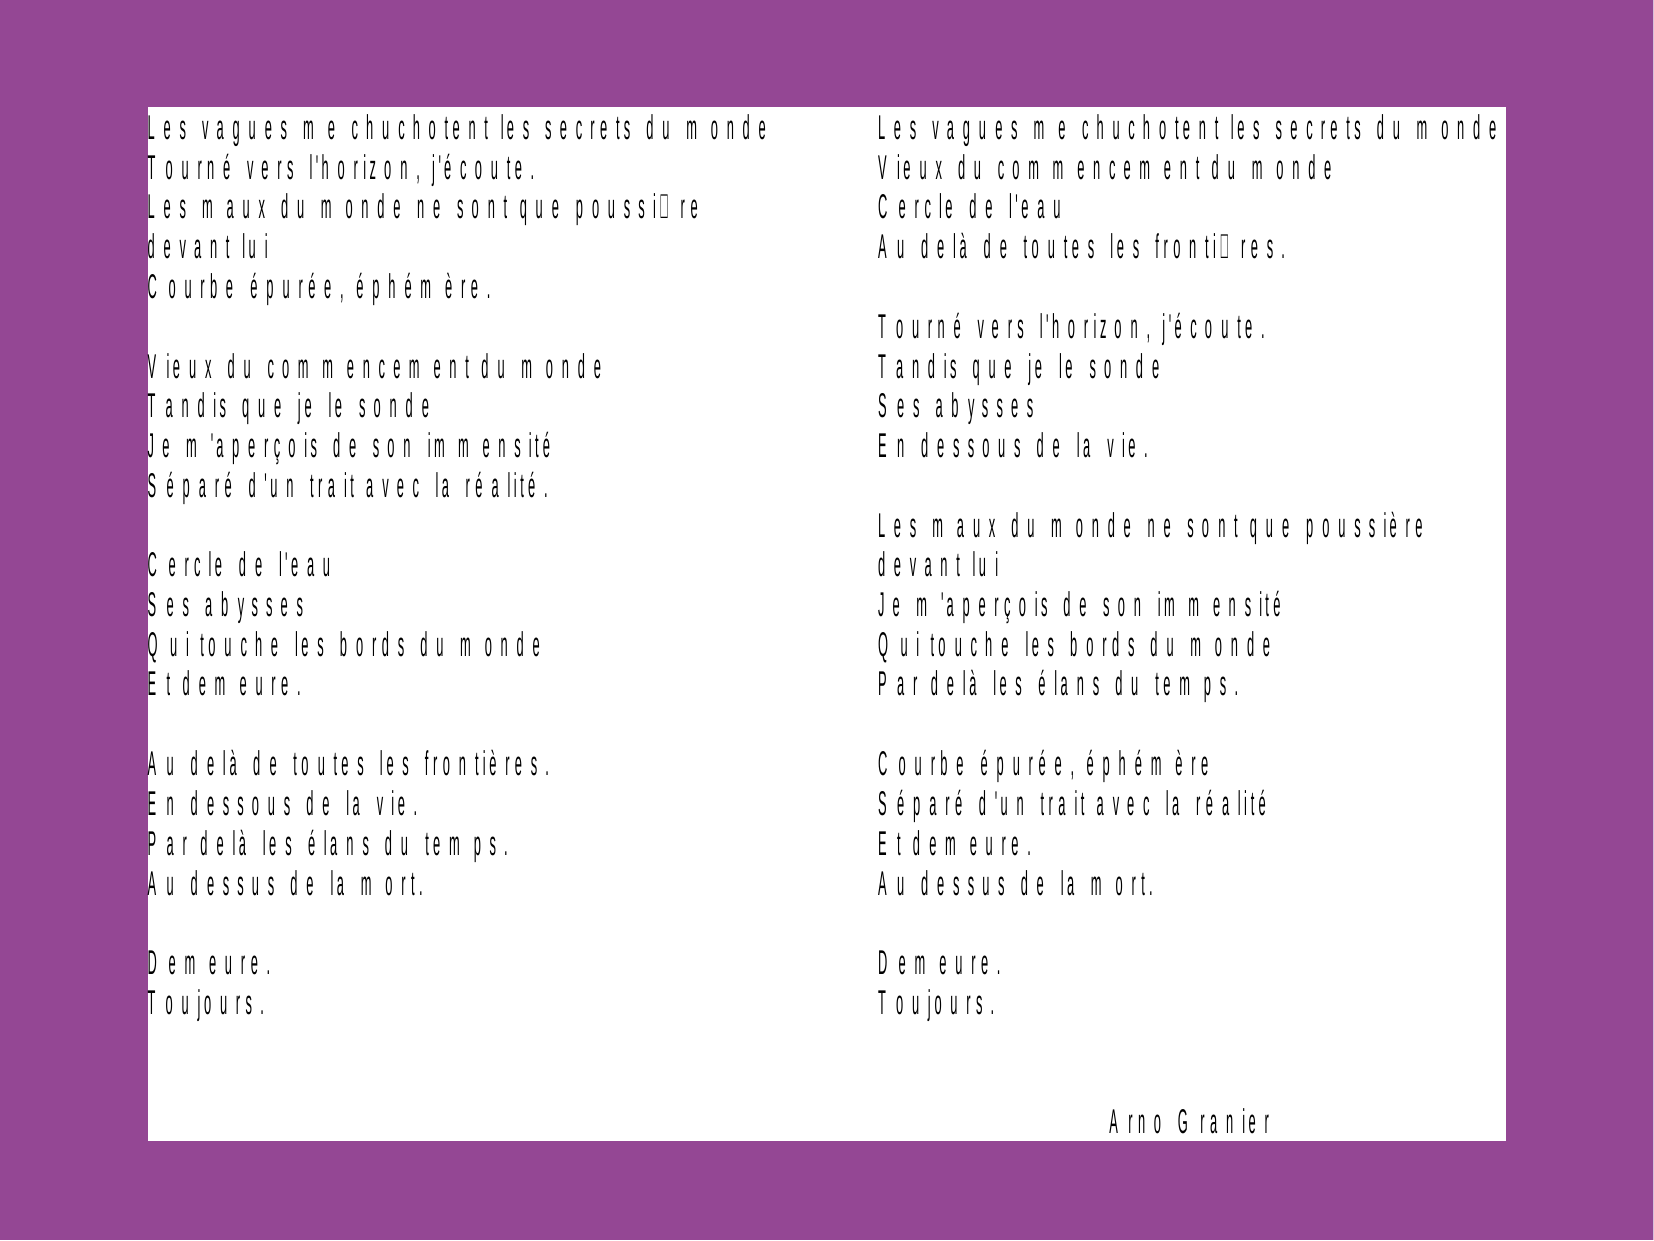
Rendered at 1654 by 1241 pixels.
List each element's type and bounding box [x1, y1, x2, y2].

picture [147, 107, 1506, 1141]
